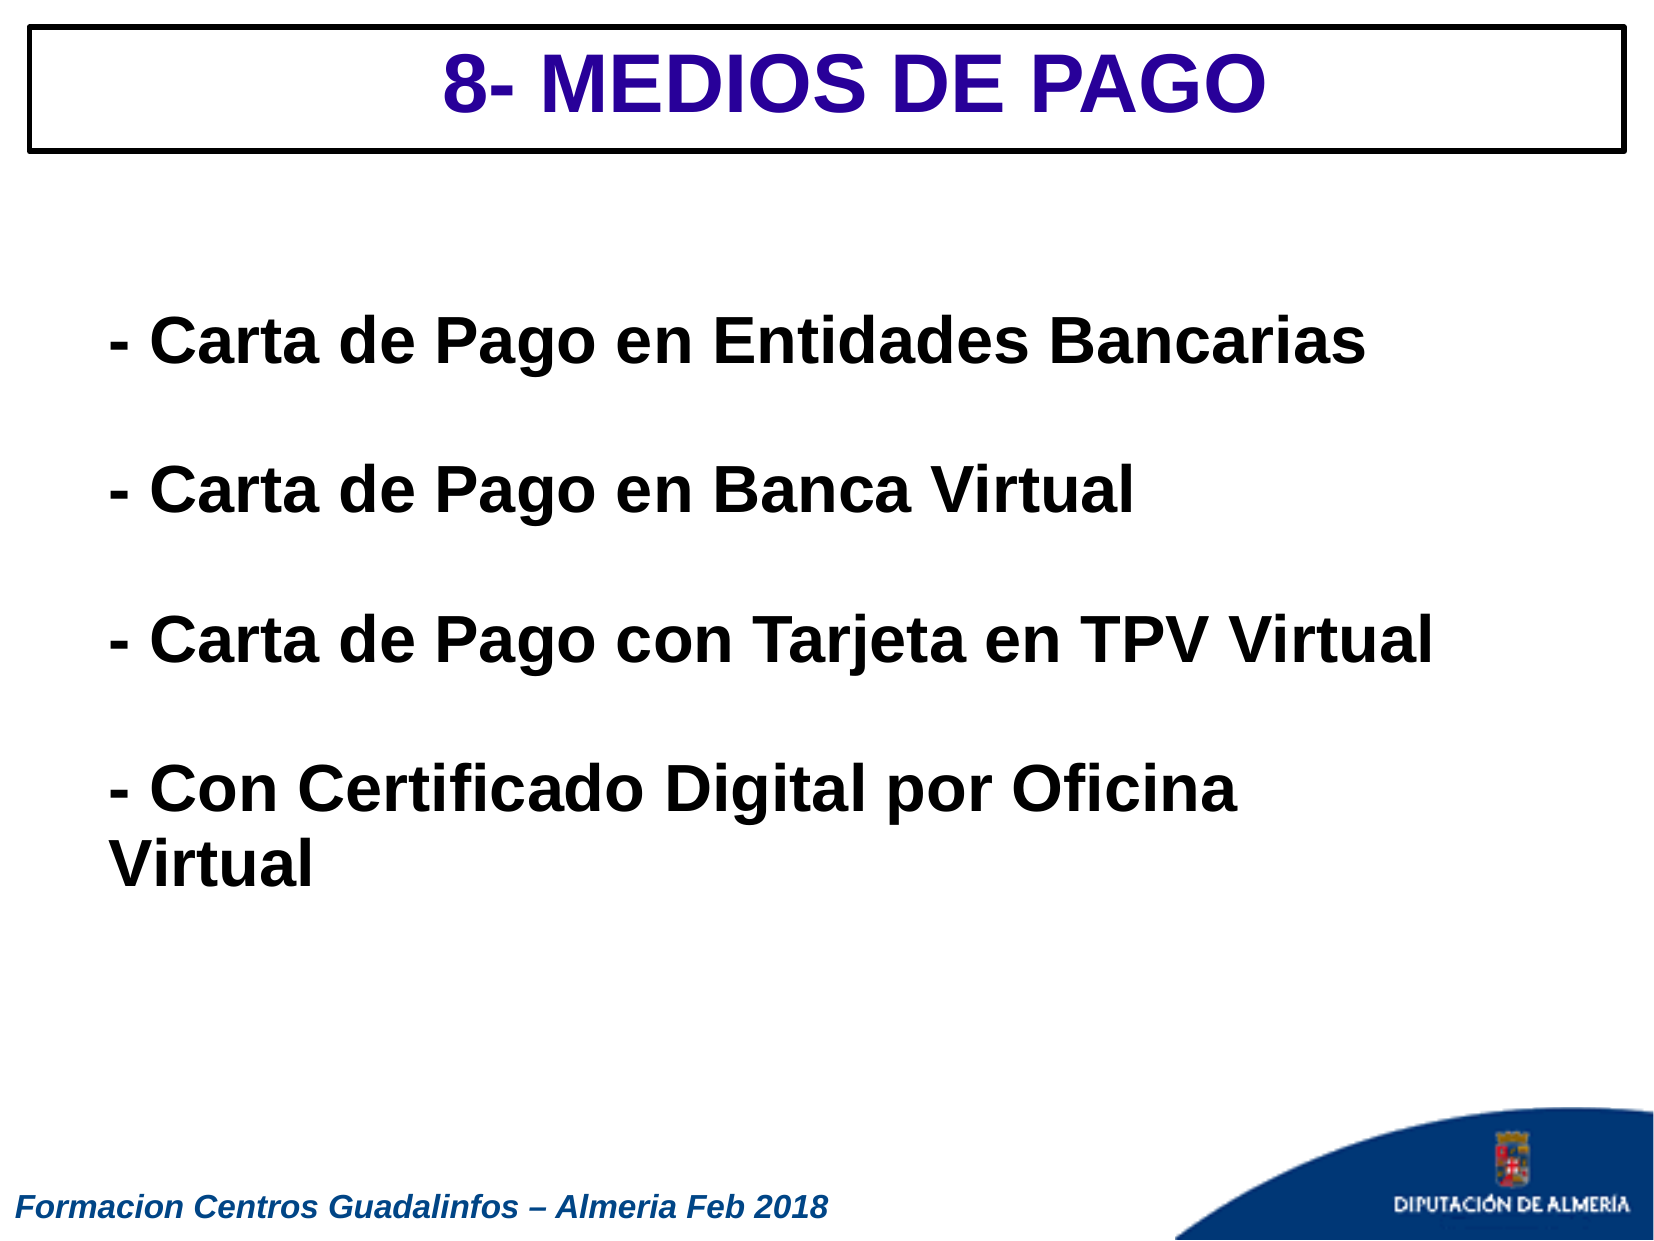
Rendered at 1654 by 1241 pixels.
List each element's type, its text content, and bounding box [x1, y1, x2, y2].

text_box 8- MEDIOS DE PAGO [29, 27, 1625, 152]
text_box - Carta de Pago en Entidades Bancarias - Carta de Pago en Banca Virtual - Carta de Pago con Tarjeta en TPV Virtual - Con Certificado Digital por Oficina Virtual [94, 295, 1453, 966]
text_box Formacion Centros Guadalinfos – Almeria Feb 2018 [0, 1181, 845, 1234]
picture [1175, 1107, 1654, 1241]
